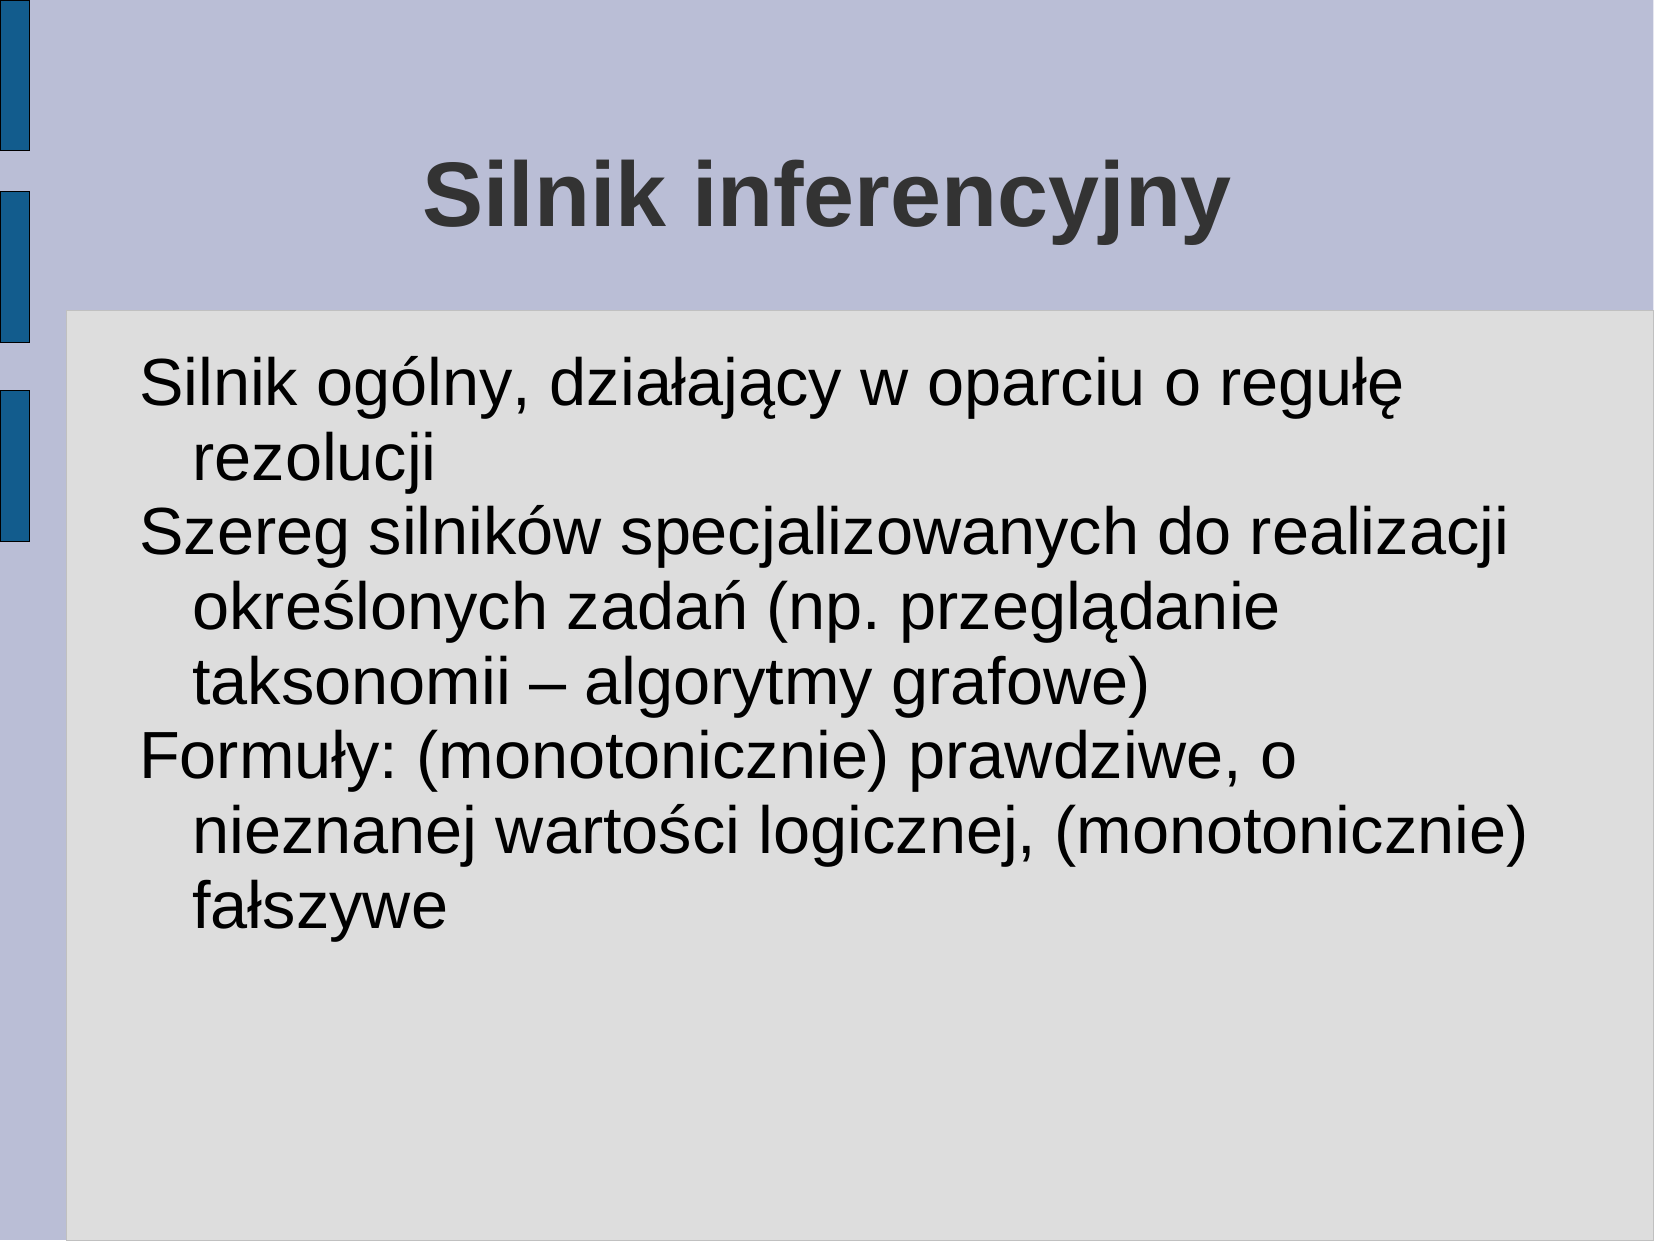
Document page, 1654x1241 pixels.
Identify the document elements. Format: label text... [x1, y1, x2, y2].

title Silnik inferencyjny [121, 91, 1534, 299]
list Silnik ogólny, działający w oparciu o regułę rezolucji Szereg silników specjalizowanych do realizacji określonych zadań (np. przeglądanie taksonomii – algorytmy grafowe) Formuły: (monotonicznie) prawdziwe, o nieznanej wartości logicznej, (monotonicznie) fałszywe [121, 344, 1534, 1127]
